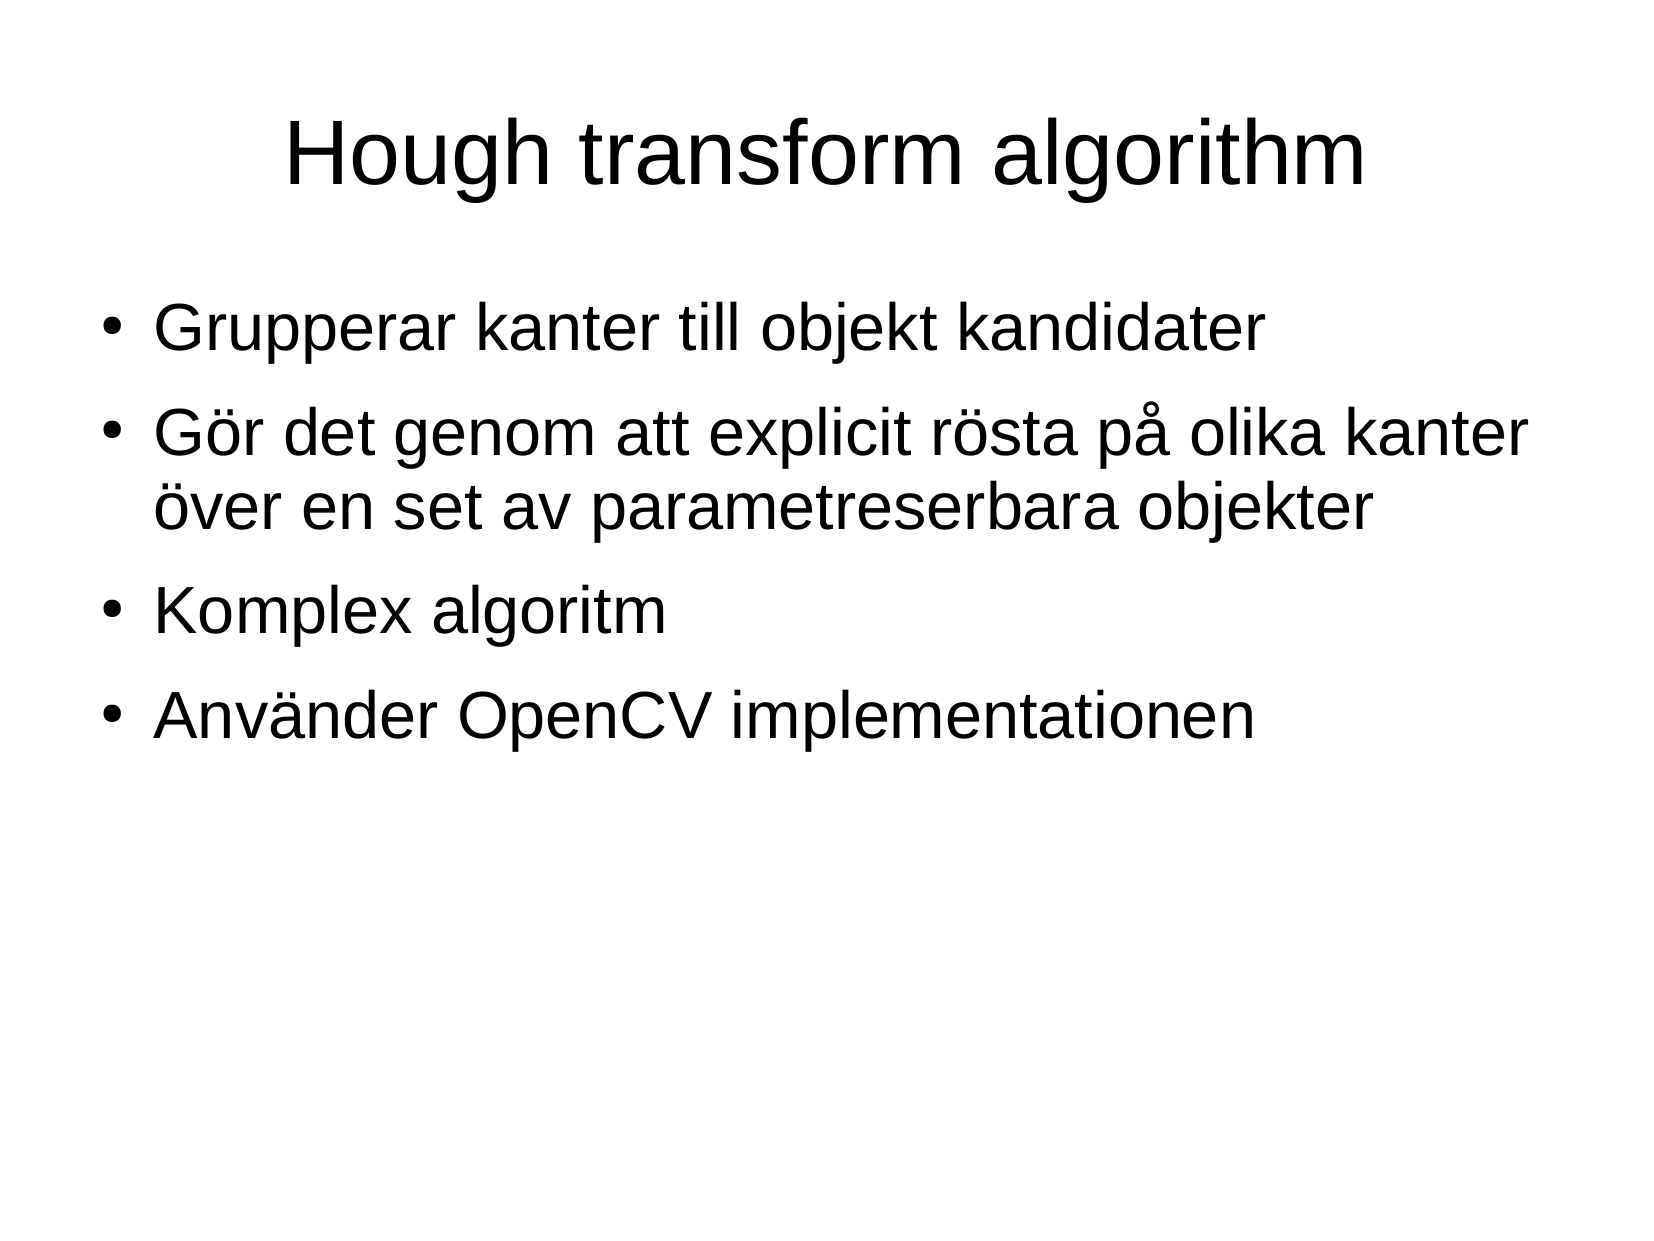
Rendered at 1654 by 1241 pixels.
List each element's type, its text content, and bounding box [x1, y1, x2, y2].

title Hough transform algorithm [82, 49, 1571, 257]
list Grupperar kanter till objekt kandidater Gör det genom att explicit rösta på olika kanter över en set av parametreserbara objekter Komplex algoritm Använder OpenCV implementationen [82, 290, 1571, 1010]
